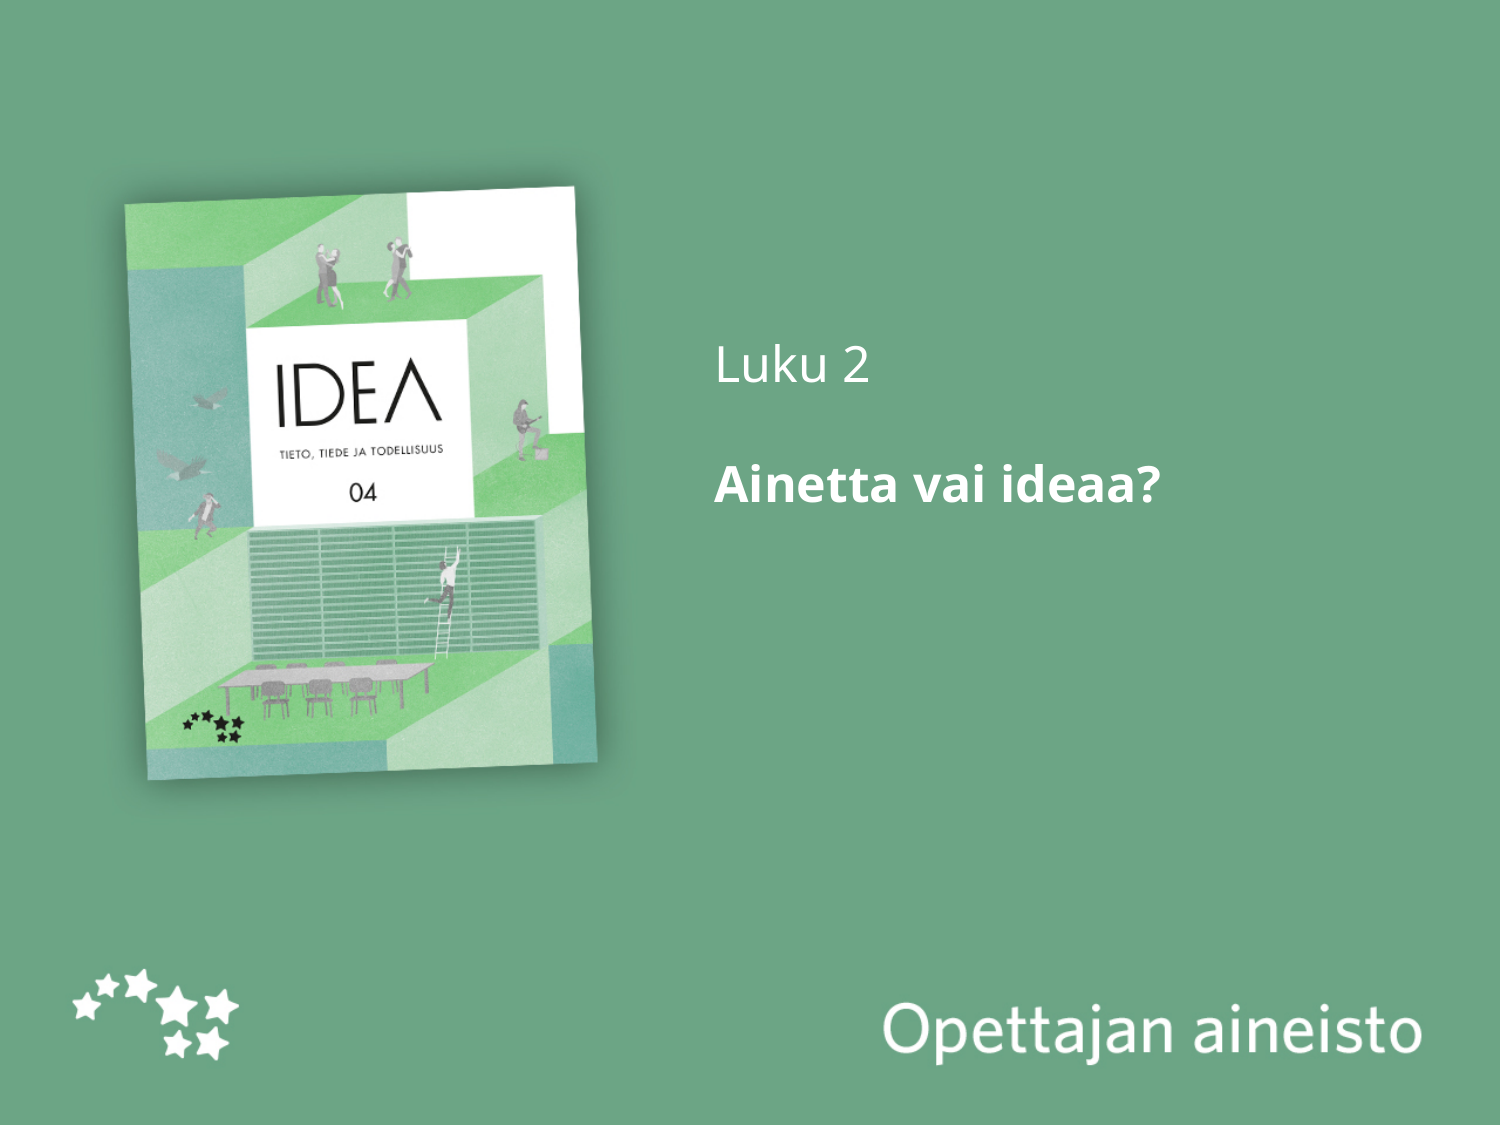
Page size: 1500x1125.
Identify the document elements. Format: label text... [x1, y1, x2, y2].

text_box Luku 2 Ainetta vai ideaa? [699, 324, 1376, 520]
picture [0, 0, 1500, 1125]
